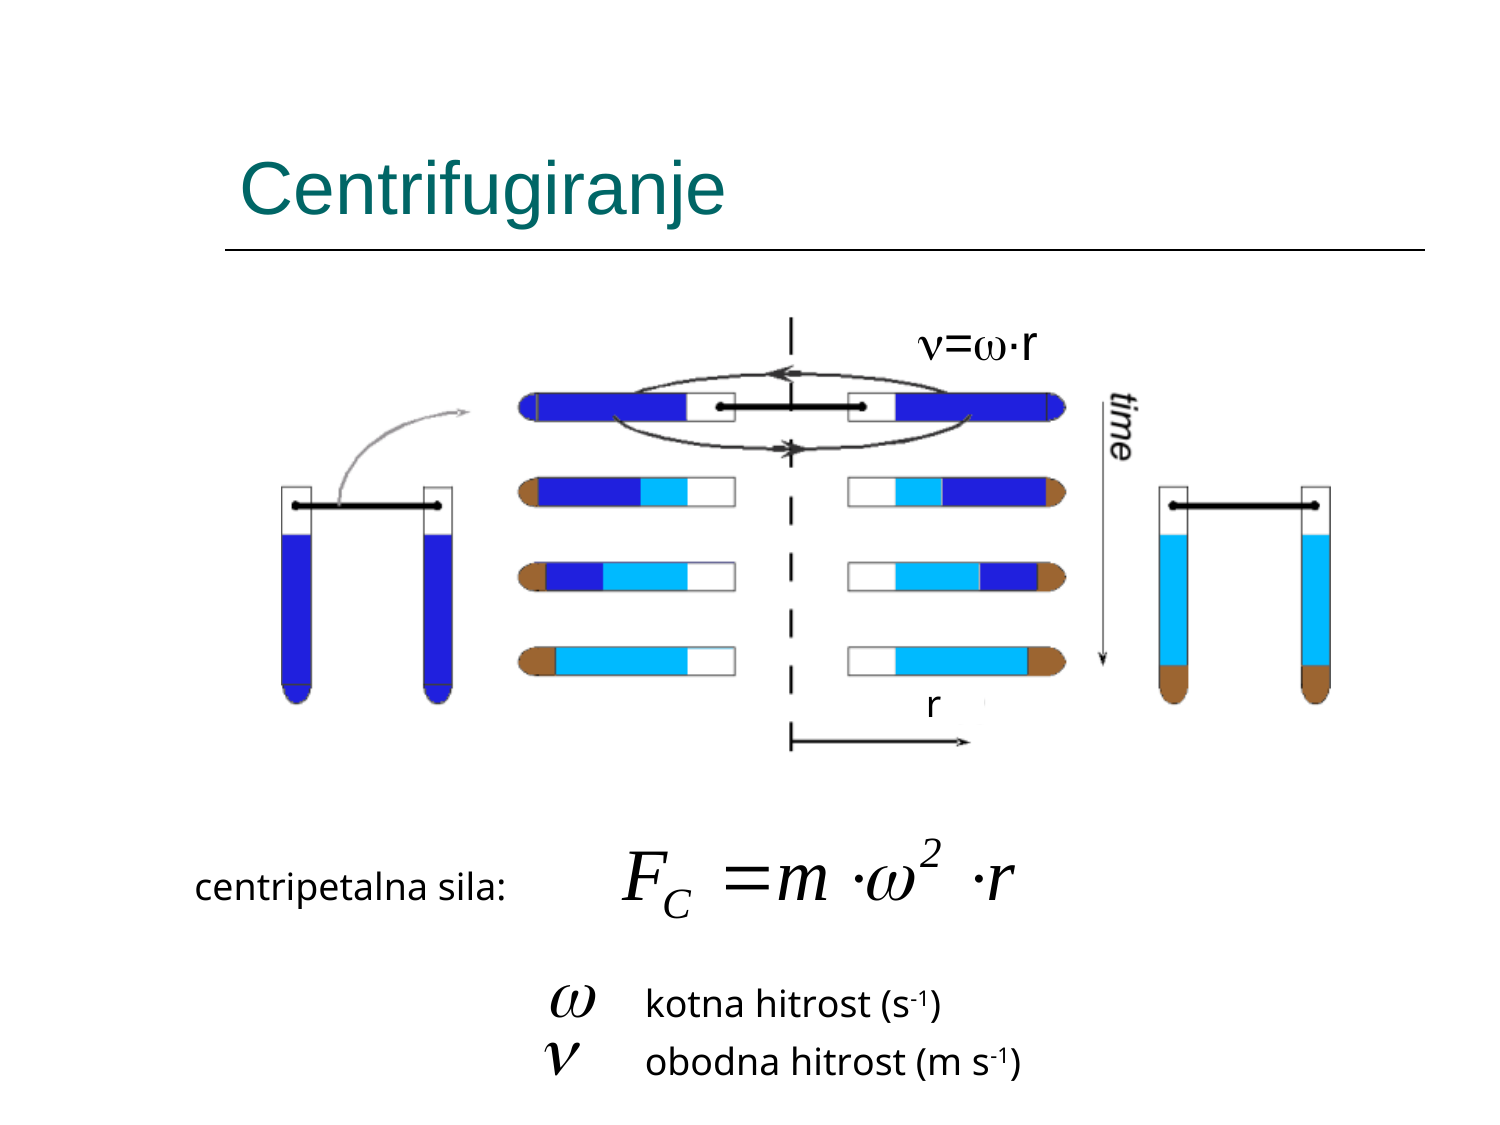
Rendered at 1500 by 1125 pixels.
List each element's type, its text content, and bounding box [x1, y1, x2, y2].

text_box centripetalna sila: [179, 855, 522, 916]
text_box r [925, 679, 985, 725]
text_box kotna hitrost (s-1) obodna hitrost (m s-1) [630, 972, 1037, 1091]
title Centrifugiranje [224, 49, 1425, 237]
text_box [281, 316, 1331, 753]
chart [609, 820, 1035, 938]
chart [539, 972, 609, 1089]
text_box =∙r [903, 302, 1142, 379]
